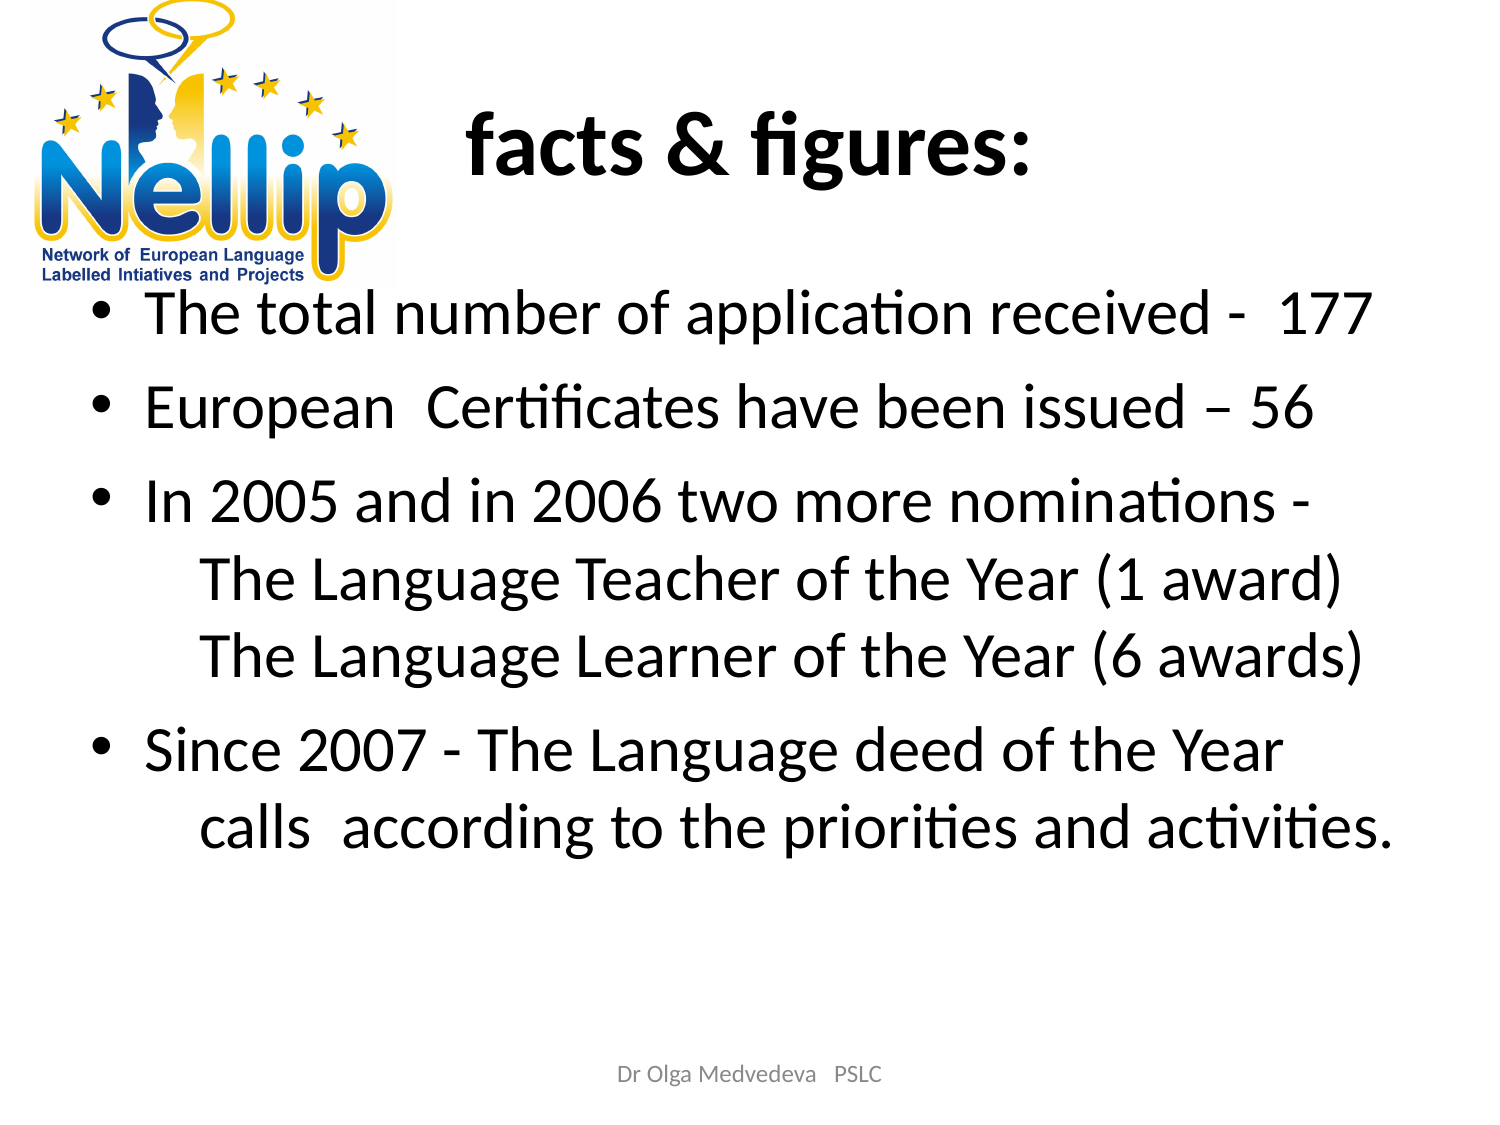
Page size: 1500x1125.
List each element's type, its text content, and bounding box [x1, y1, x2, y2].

picture [29, 0, 397, 289]
title facts & figures: [397, 45, 1426, 233]
list The total number of application received - 177 European Certificates have been issued – 56 In 2005 and in 2006 two more nominations - The Language Teacher of the Year (1 award) The Language Learner of the Year (6 awards) Since 2007 - The Language deed of the Year calls according to the priorities and activities. [75, 262, 1426, 1005]
text_box Dr Olga Medvedeva PSLC [512, 1042, 988, 1103]
